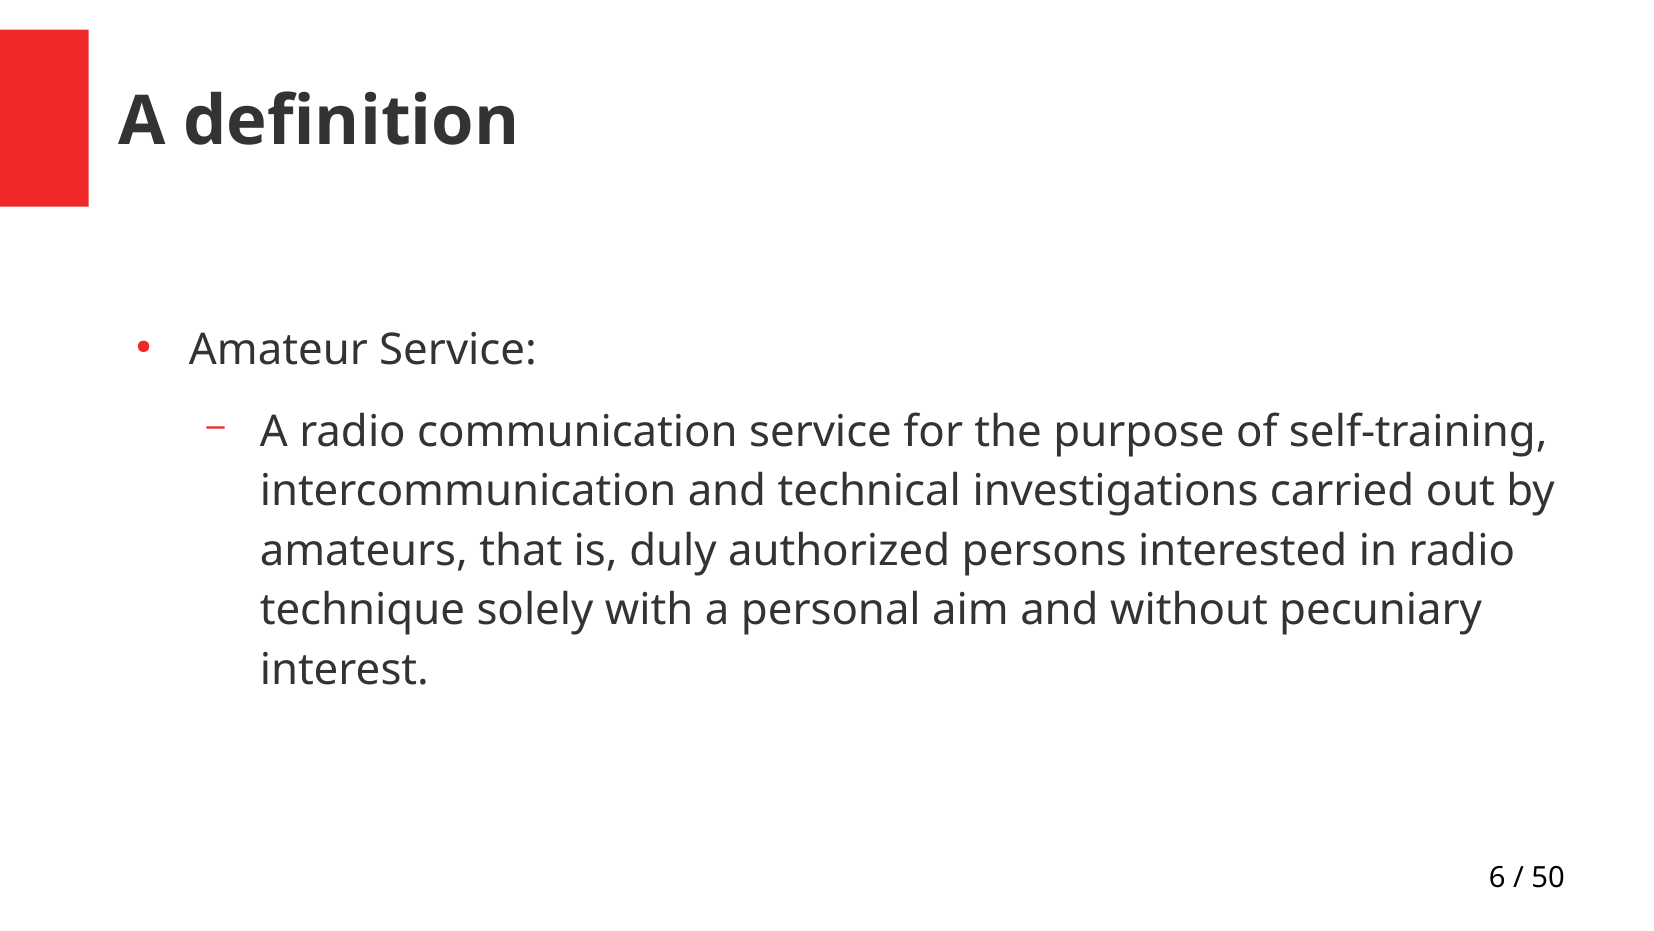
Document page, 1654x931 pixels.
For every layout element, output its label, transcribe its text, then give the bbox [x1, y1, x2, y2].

title A definition [118, 29, 1595, 207]
list Amateur Service: A radio communication service for the purpose of self-training, intercommunication and technical investigations carried out by amateurs, that is, duly authorized persons interested in radio technique solely with a personal aim and without pecuniary interest. [118, 236, 1595, 798]
